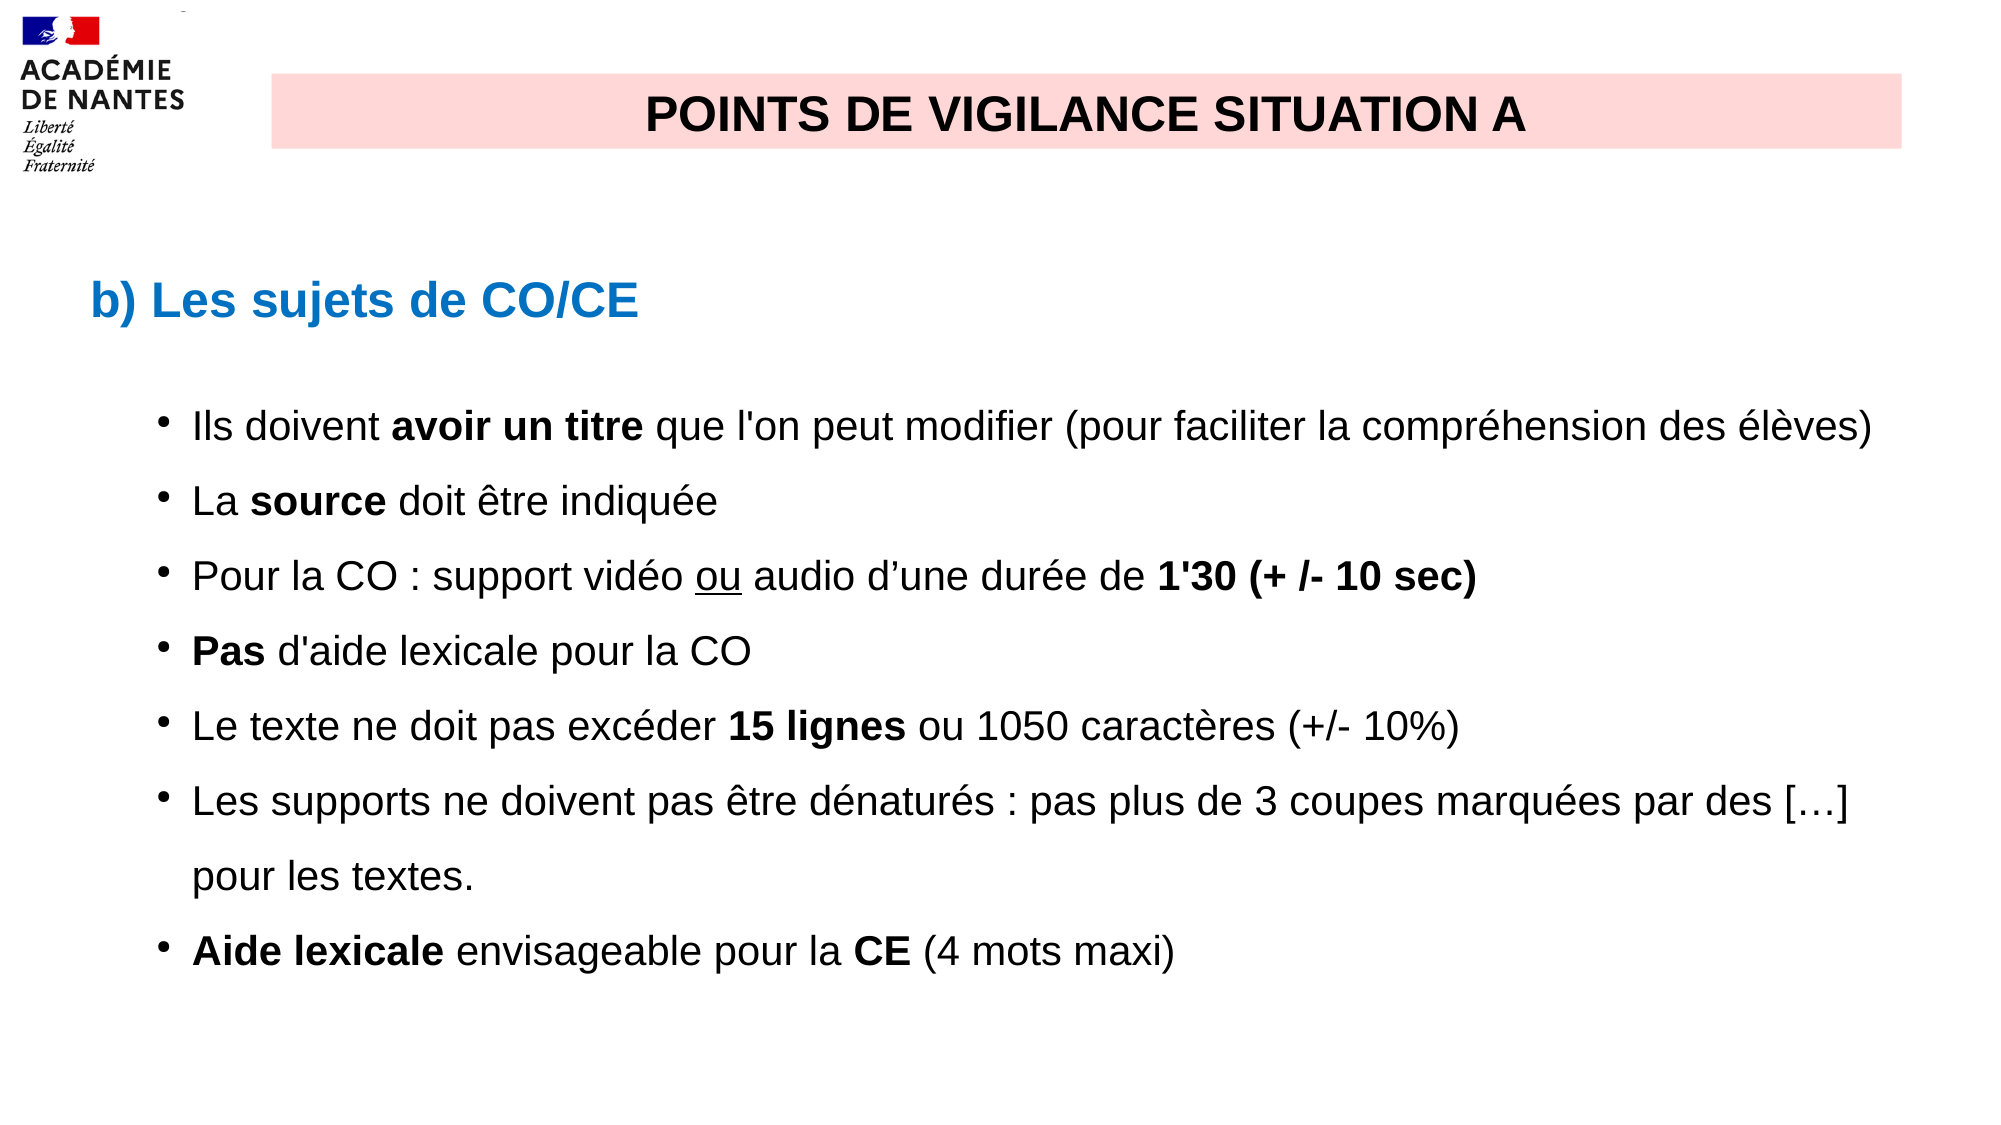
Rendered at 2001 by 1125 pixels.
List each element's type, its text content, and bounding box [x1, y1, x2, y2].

text_box b) Les sujets de CO/CE [75, 259, 1288, 335]
picture [11, 11, 186, 178]
text_box POINTS DE VIGILANCE SITUATION A [271, 73, 1902, 149]
text_box Ils doivent avoir un titre que l'on peut modifier (pour faciliter la compréhension des élèves) La source doit être indiquée Pour la CO : support vidéo ou audio d’une durée de 1'30 (+ /- 10 sec) Pas d'aide lexicale pour la CO Le texte ne doit pas excéder 15 lignes ou 1050 caractères (+/- 10%) Les supports ne doivent pas être dénaturés : pas plus de 3 coupes marquées par des […] pour les textes. Aide lexicale envisageable pour la CE (4 mots maxi) [141, 366, 1914, 981]
